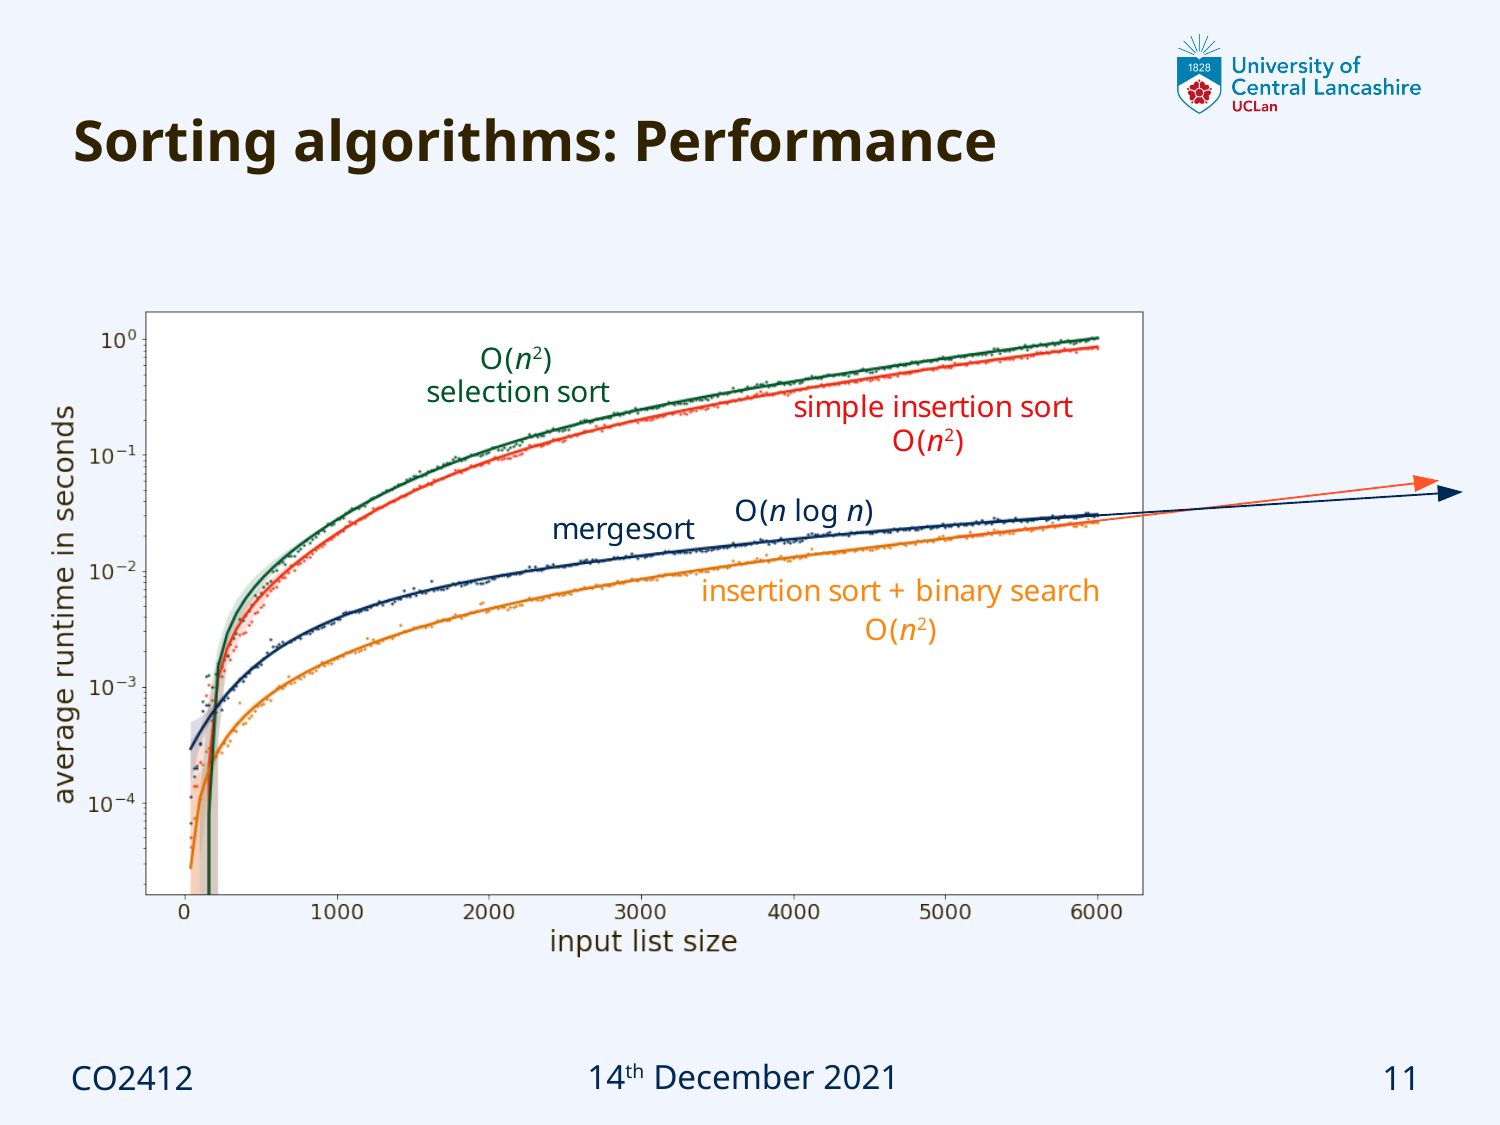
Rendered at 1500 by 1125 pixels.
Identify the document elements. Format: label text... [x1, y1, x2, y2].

title Sorting algorithms: Performance [58, 54, 1500, 224]
picture [1177, 34, 1421, 54]
picture [44, 303, 1464, 966]
